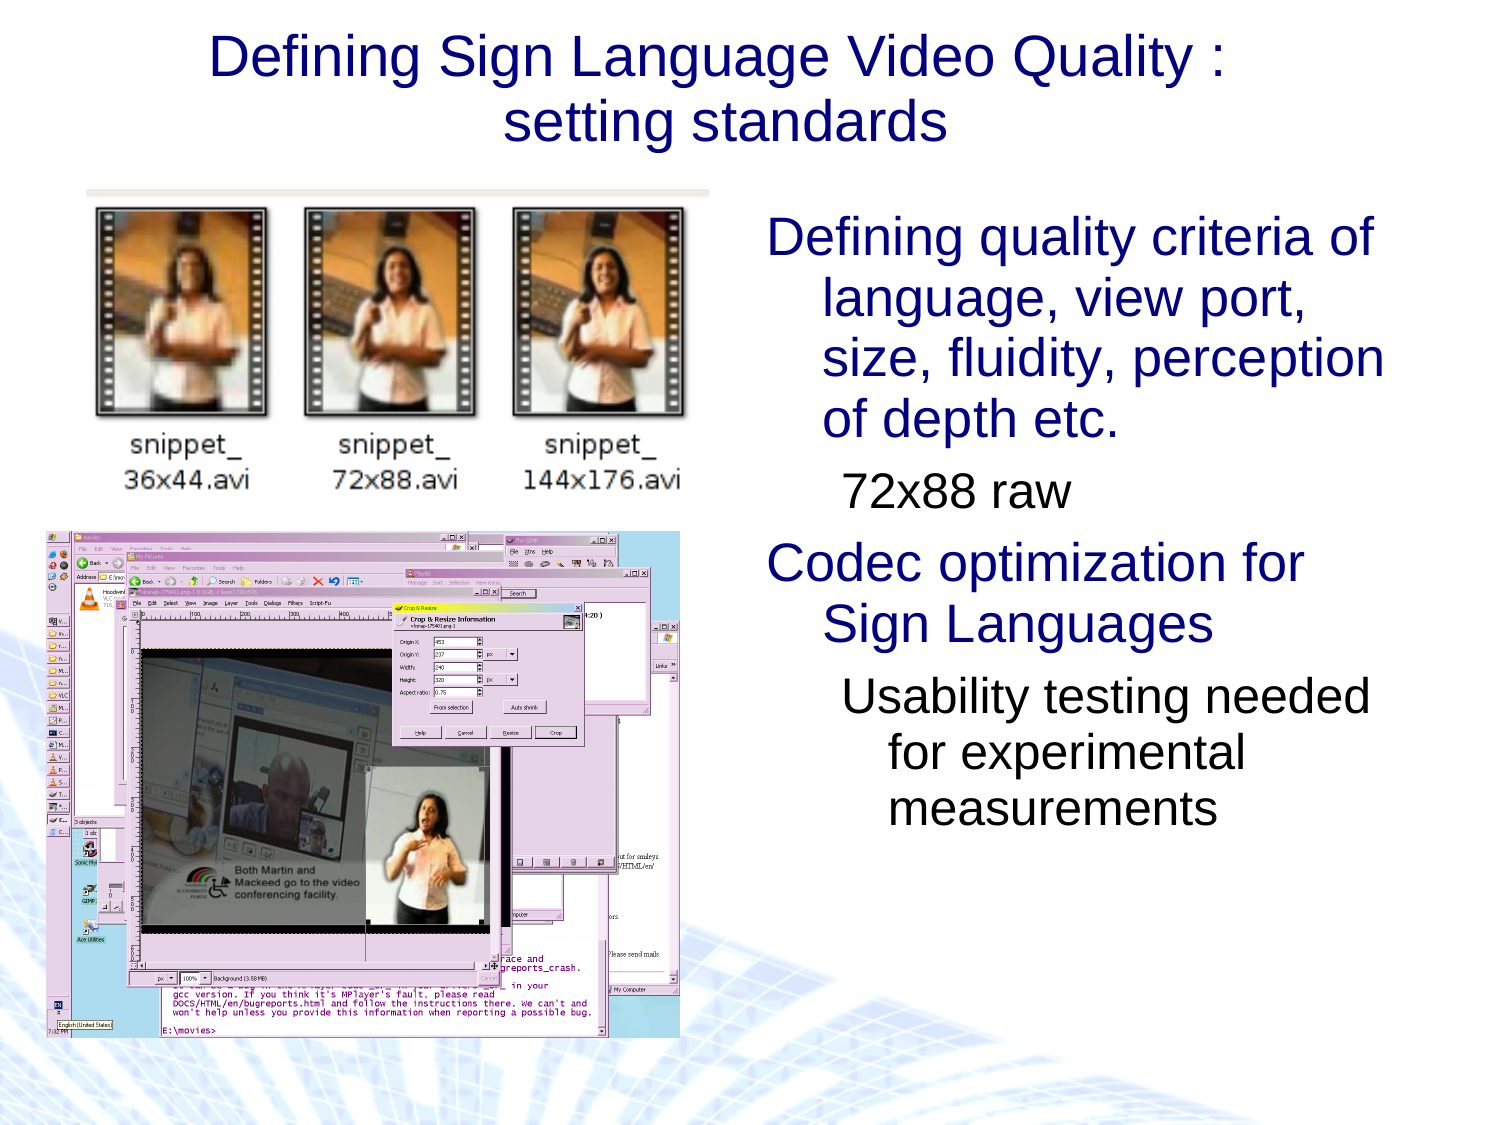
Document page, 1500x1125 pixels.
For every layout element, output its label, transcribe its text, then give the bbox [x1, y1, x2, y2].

list Defining quality criteria of language, view port, size, fluidity, perception of depth etc. 72x88 raw Codec optimization for Sign Languages Usability testing needed for experimental measurements [766, 206, 1389, 1004]
picture [86, 189, 709, 502]
title Defining Sign Language Video Quality : setting standards [88, 0, 1364, 178]
picture [0, 531, 1306, 1125]
